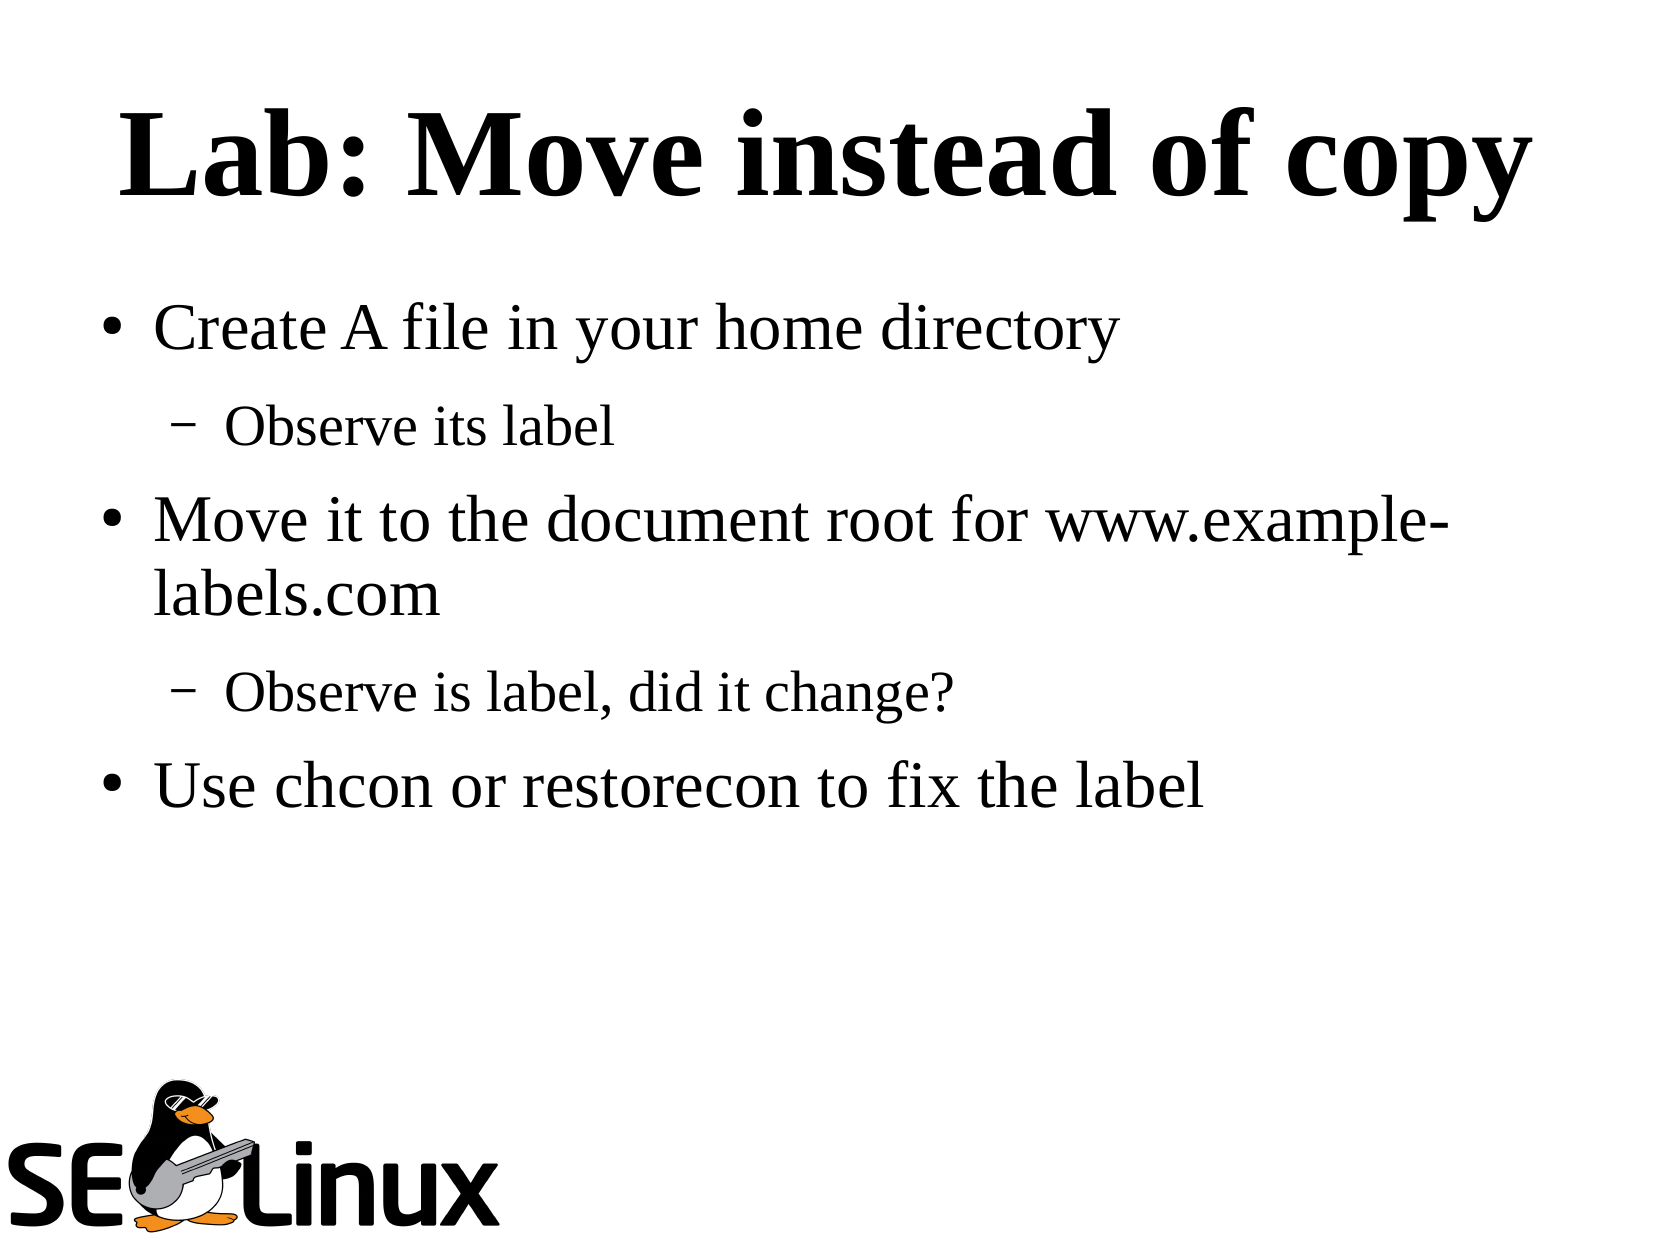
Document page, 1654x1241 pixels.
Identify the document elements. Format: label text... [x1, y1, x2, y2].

title Lab: Move instead of copy [82, 49, 1571, 257]
picture [0, 919, 526, 1241]
list Create A file in your home directory Observe its label Move it to the document root for www.example-labels.com Observe is label, did it change? Use chcon or restorecon to fix the label [82, 290, 1571, 1010]
